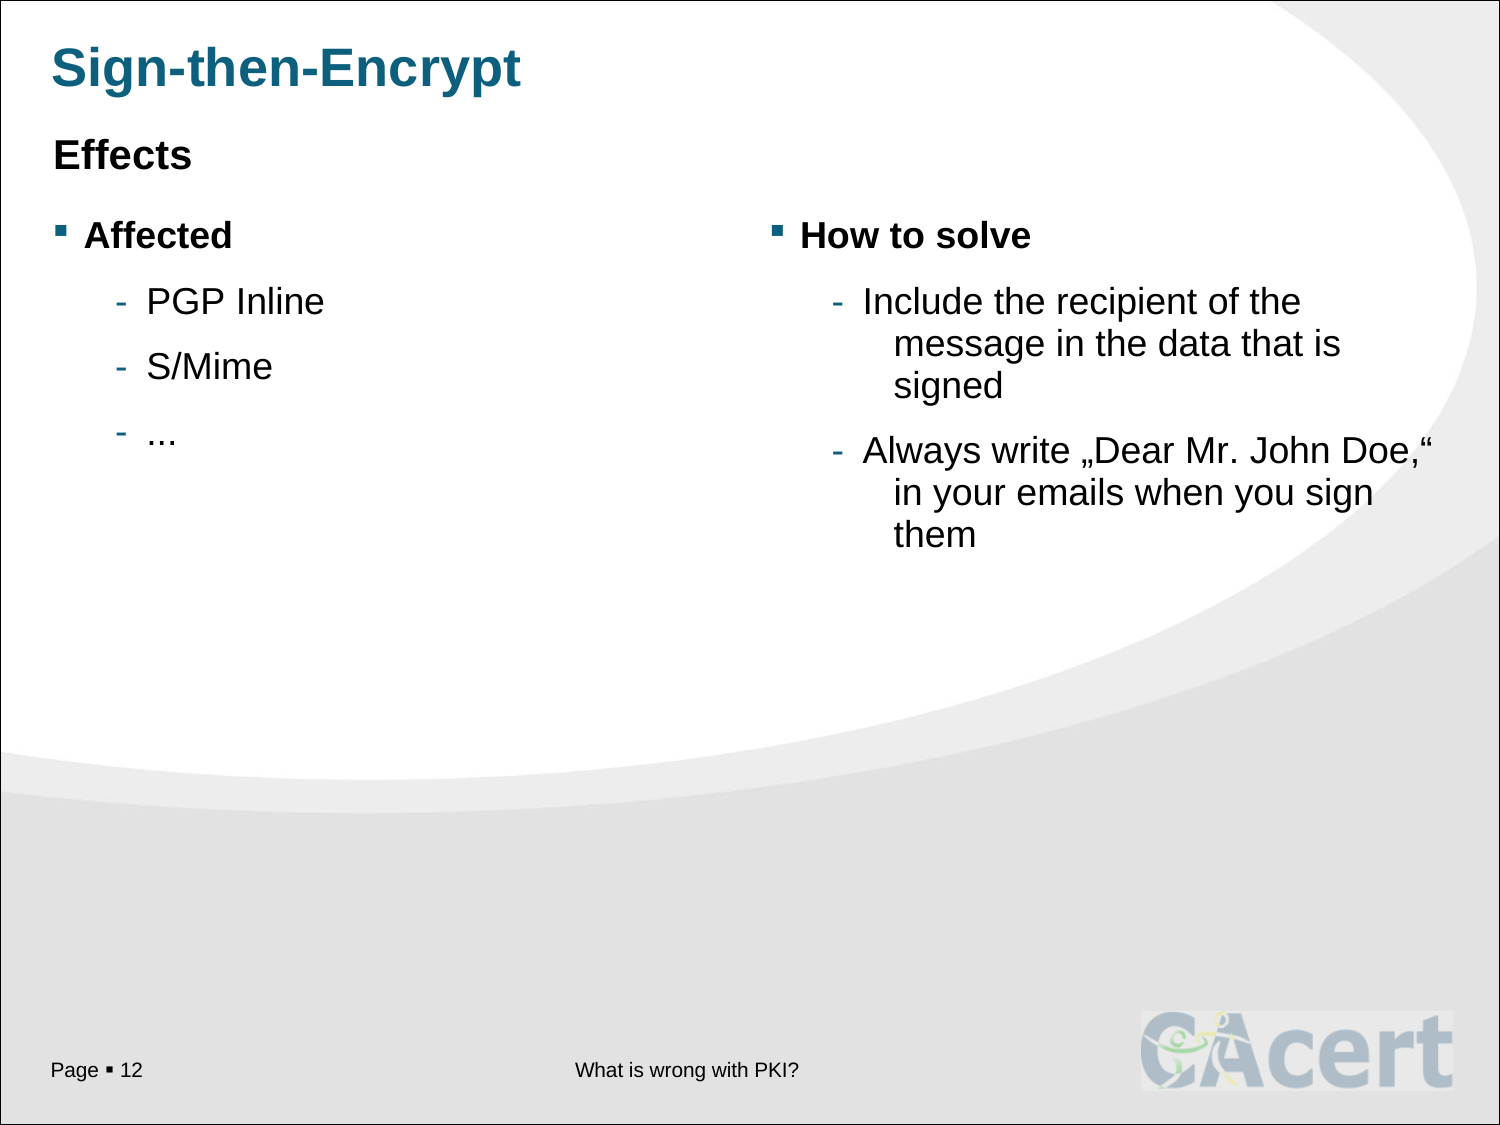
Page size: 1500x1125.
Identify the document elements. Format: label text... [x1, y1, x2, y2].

text_box Effects [53, 125, 997, 185]
title Sign-then-Encrypt [51, 0, 1450, 146]
list Affected PGP Inline S/Mime ... [52, 215, 735, 937]
list How to solve Include the recipient of the message in the data that is signed Always write „Dear Mr. John Doe,“ in your emails when you sign them [768, 215, 1452, 937]
picture [1, 1, 1499, 1124]
